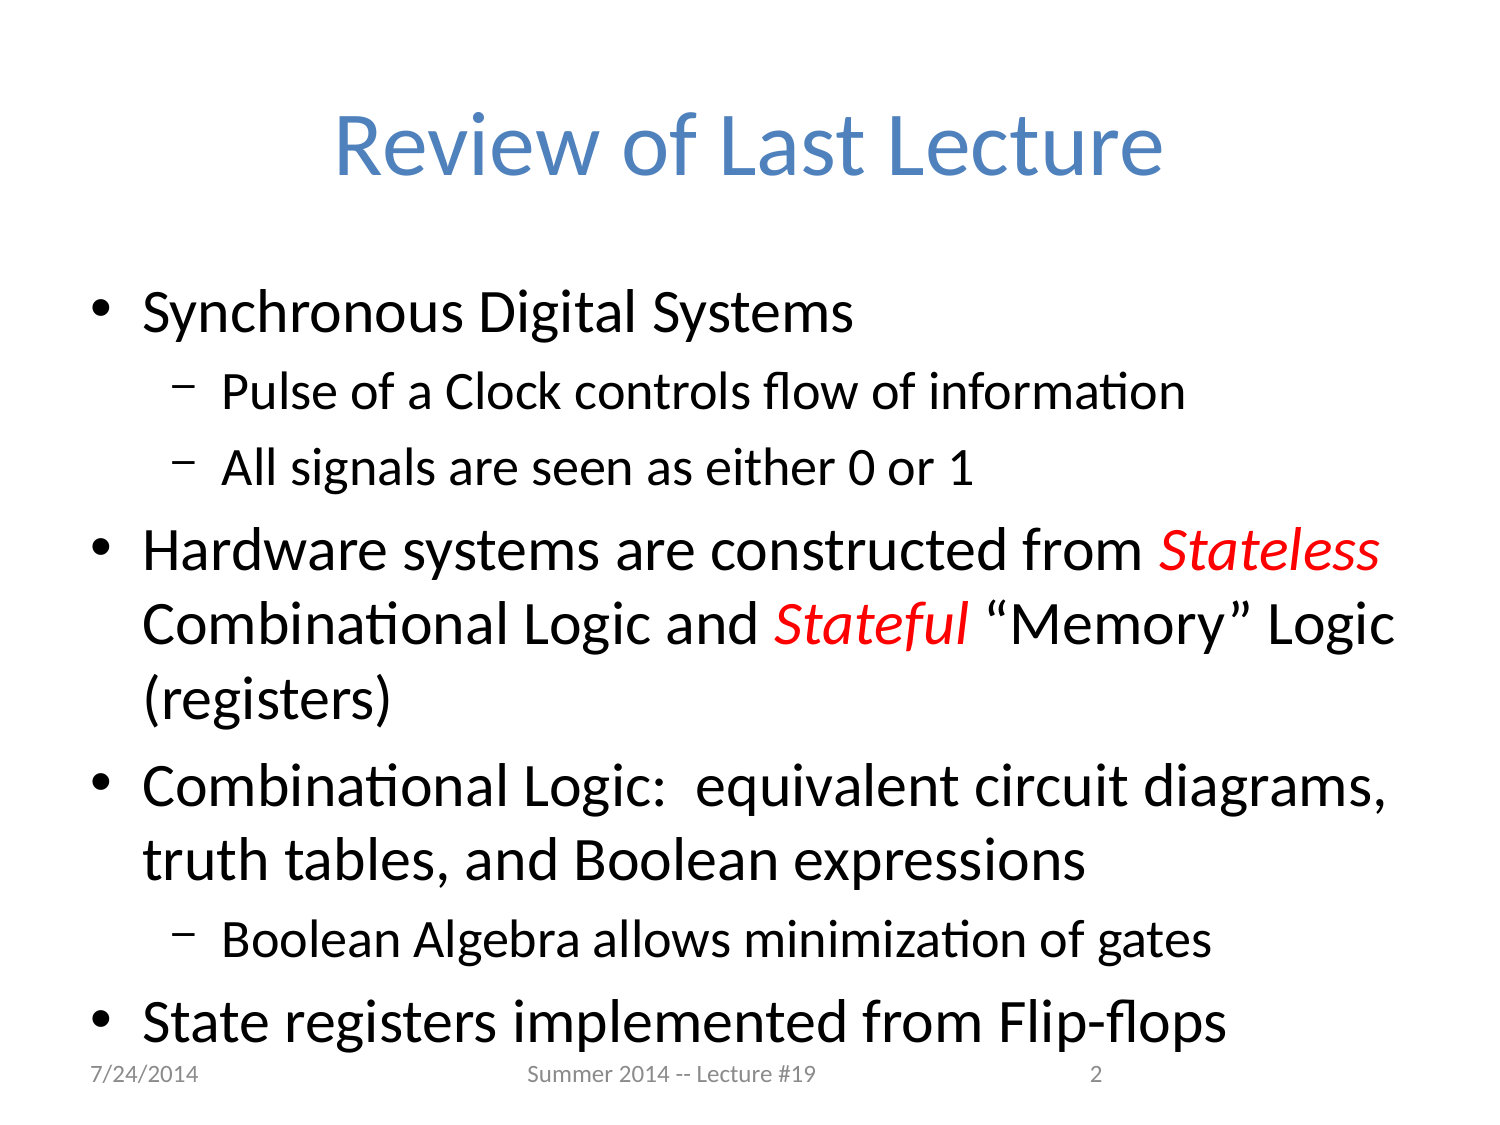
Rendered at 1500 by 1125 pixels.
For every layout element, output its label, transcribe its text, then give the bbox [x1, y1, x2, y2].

title Review of Last Lecture [75, 45, 1425, 233]
footer Summer 2014 -- Lecture #19 [512, 1042, 988, 1103]
slide_number 7/24/2014 [75, 1042, 425, 1103]
list Synchronous Digital Systems Pulse of a Clock controls flow of information All signals are seen as either 0 or 1 Hardware systems are constructed from Stateless Combinational Logic and Stateful “Memory” Logic (registers) Combinational Logic: equivalent circuit diagrams, truth tables, and Boolean expressions Boolean Algebra allows minimization of gates State registers implemented from Flip-flops [75, 262, 1425, 1073]
slide_number <number> [1074, 1042, 1425, 1103]
